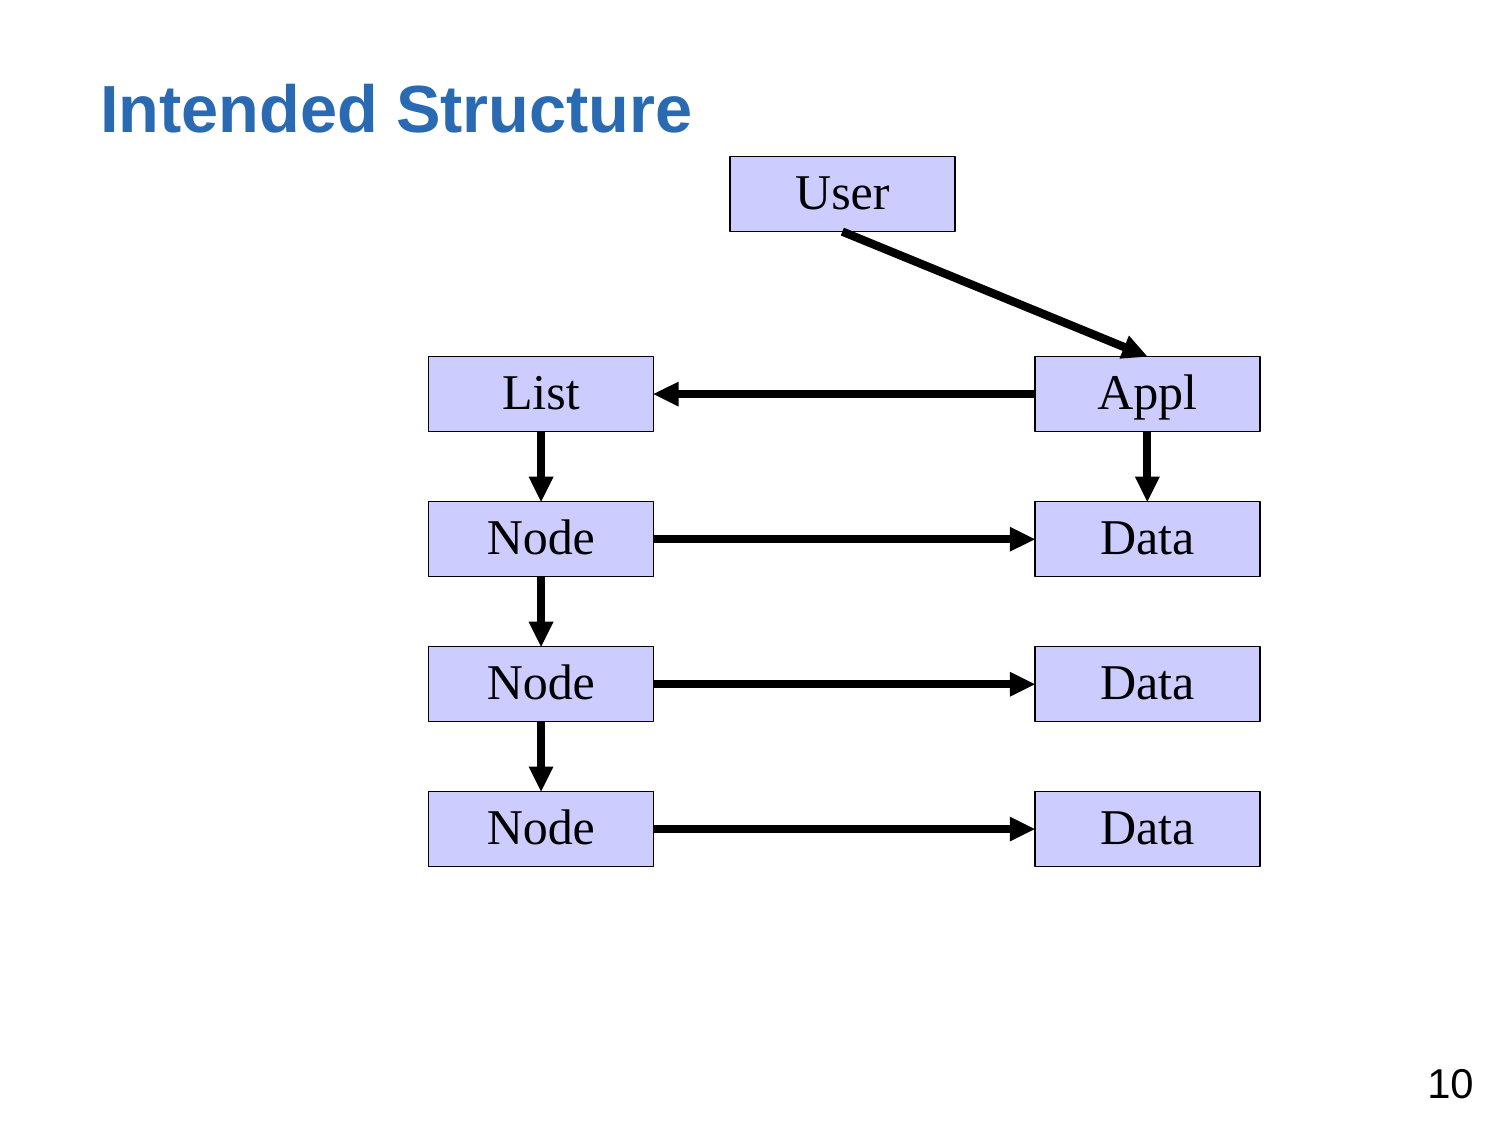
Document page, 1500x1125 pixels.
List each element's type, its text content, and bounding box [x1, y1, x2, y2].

text_box Node [428, 501, 654, 577]
title Intended Structure [85, 63, 1407, 155]
text_box Appl [1034, 356, 1260, 432]
text_box Node [428, 791, 654, 867]
text_box Data [1034, 791, 1260, 867]
text_box List [428, 356, 654, 432]
text_box User [729, 156, 955, 232]
text_box Node [428, 646, 654, 722]
text_box Data [1034, 501, 1260, 577]
text_box Data [1034, 646, 1260, 722]
